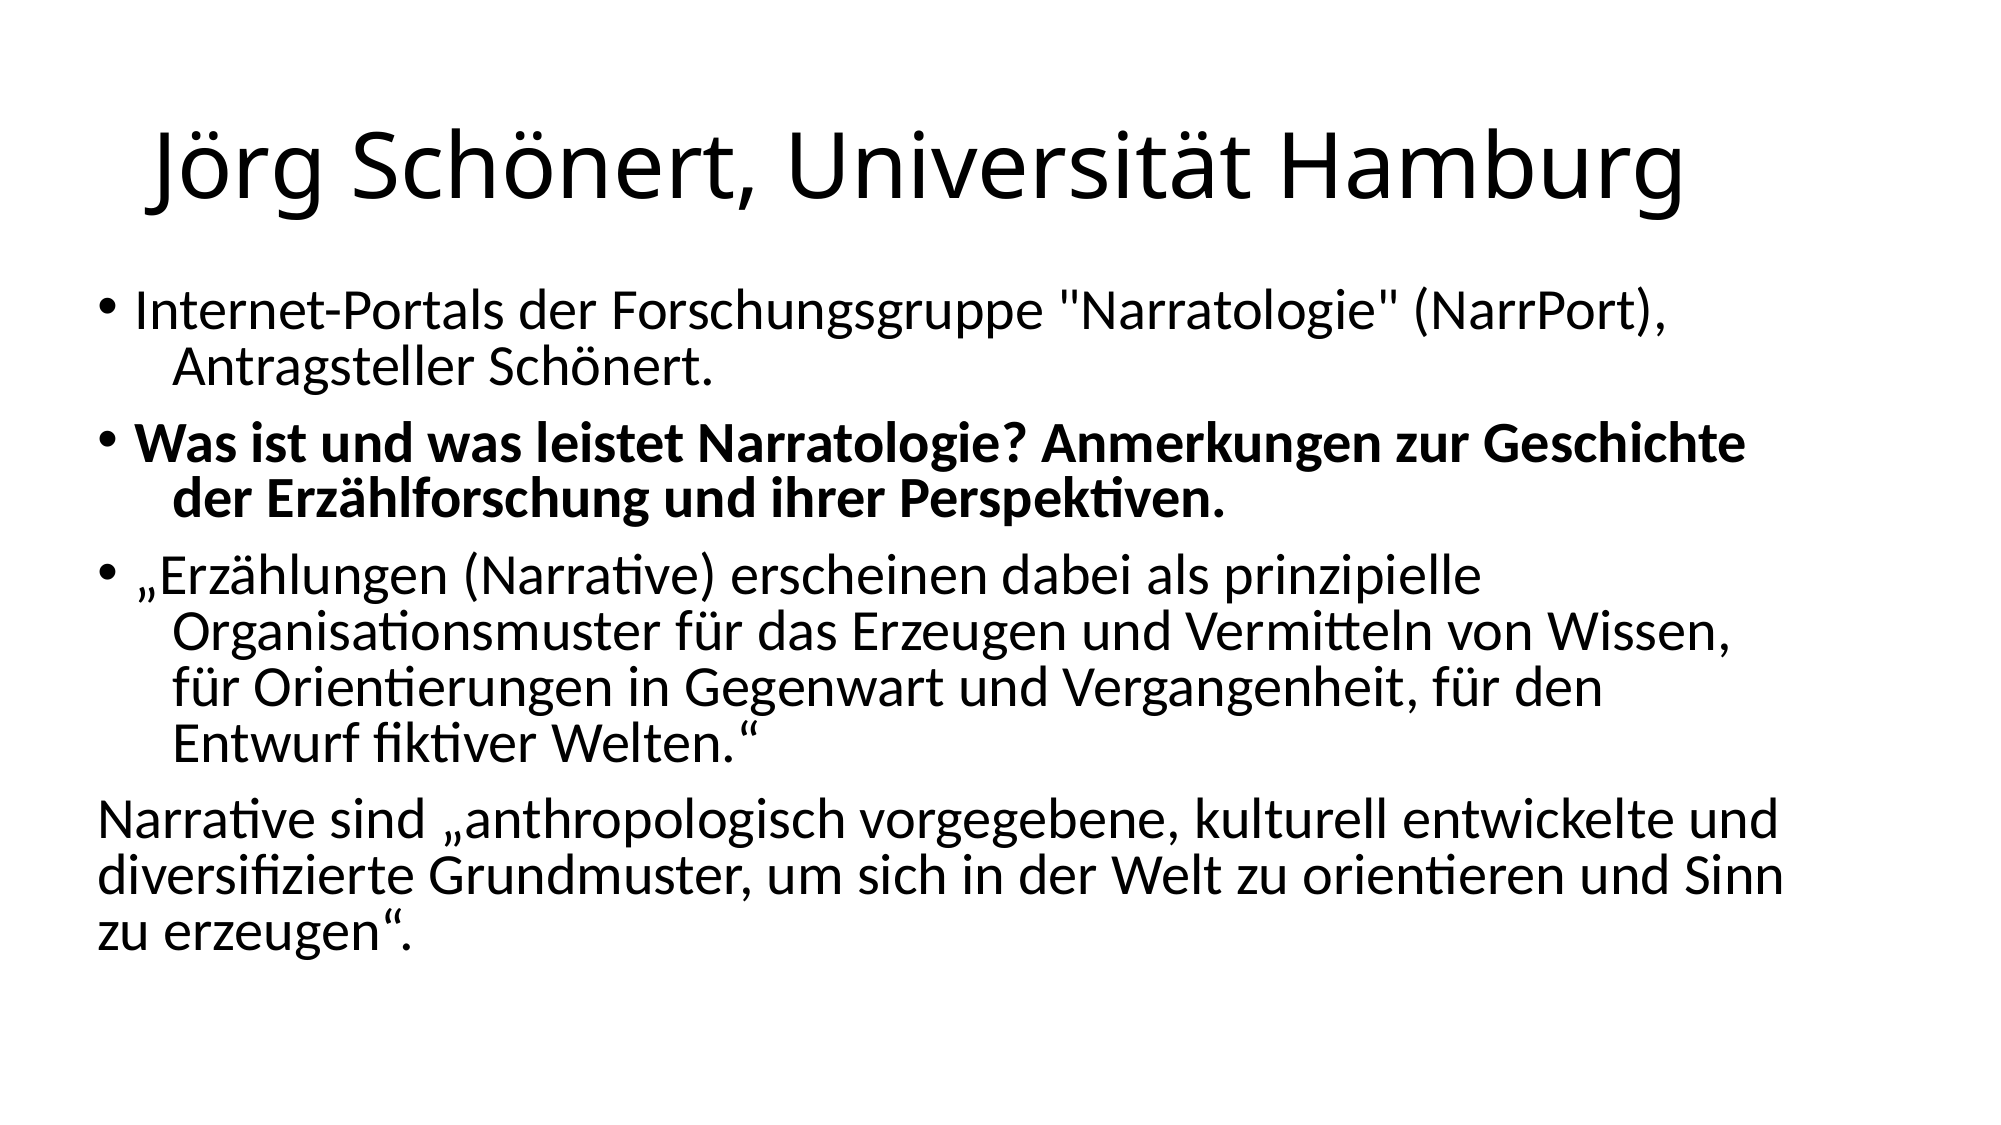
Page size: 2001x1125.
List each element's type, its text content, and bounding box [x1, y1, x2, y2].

list Internet-Portals der Forschungsgruppe "Narratologie" (NarrPort), Antragsteller Schönert. Was ist und was leistet Narratologie? Anmerkungen zur Geschichte der Erzählforschung und ihrer Perspektiven. „Erzählungen (Narrative) erscheinen dabei als prinzipielle Organisationsmuster für das Erzeugen und Vermitteln von Wissen, für Orientierungen in Gegenwart und Vergangenheit, für den Entwurf fiktiver Welten.“ Narrative sind „anthropologisch vorgegebene, kulturell entwickelte und diversifizierte Grundmuster, um sich in der Welt zu orientieren und Sinn zu erzeugen“. [82, 277, 1808, 992]
title Jörg Schönert, Universität Hamburg [137, 59, 1863, 278]
